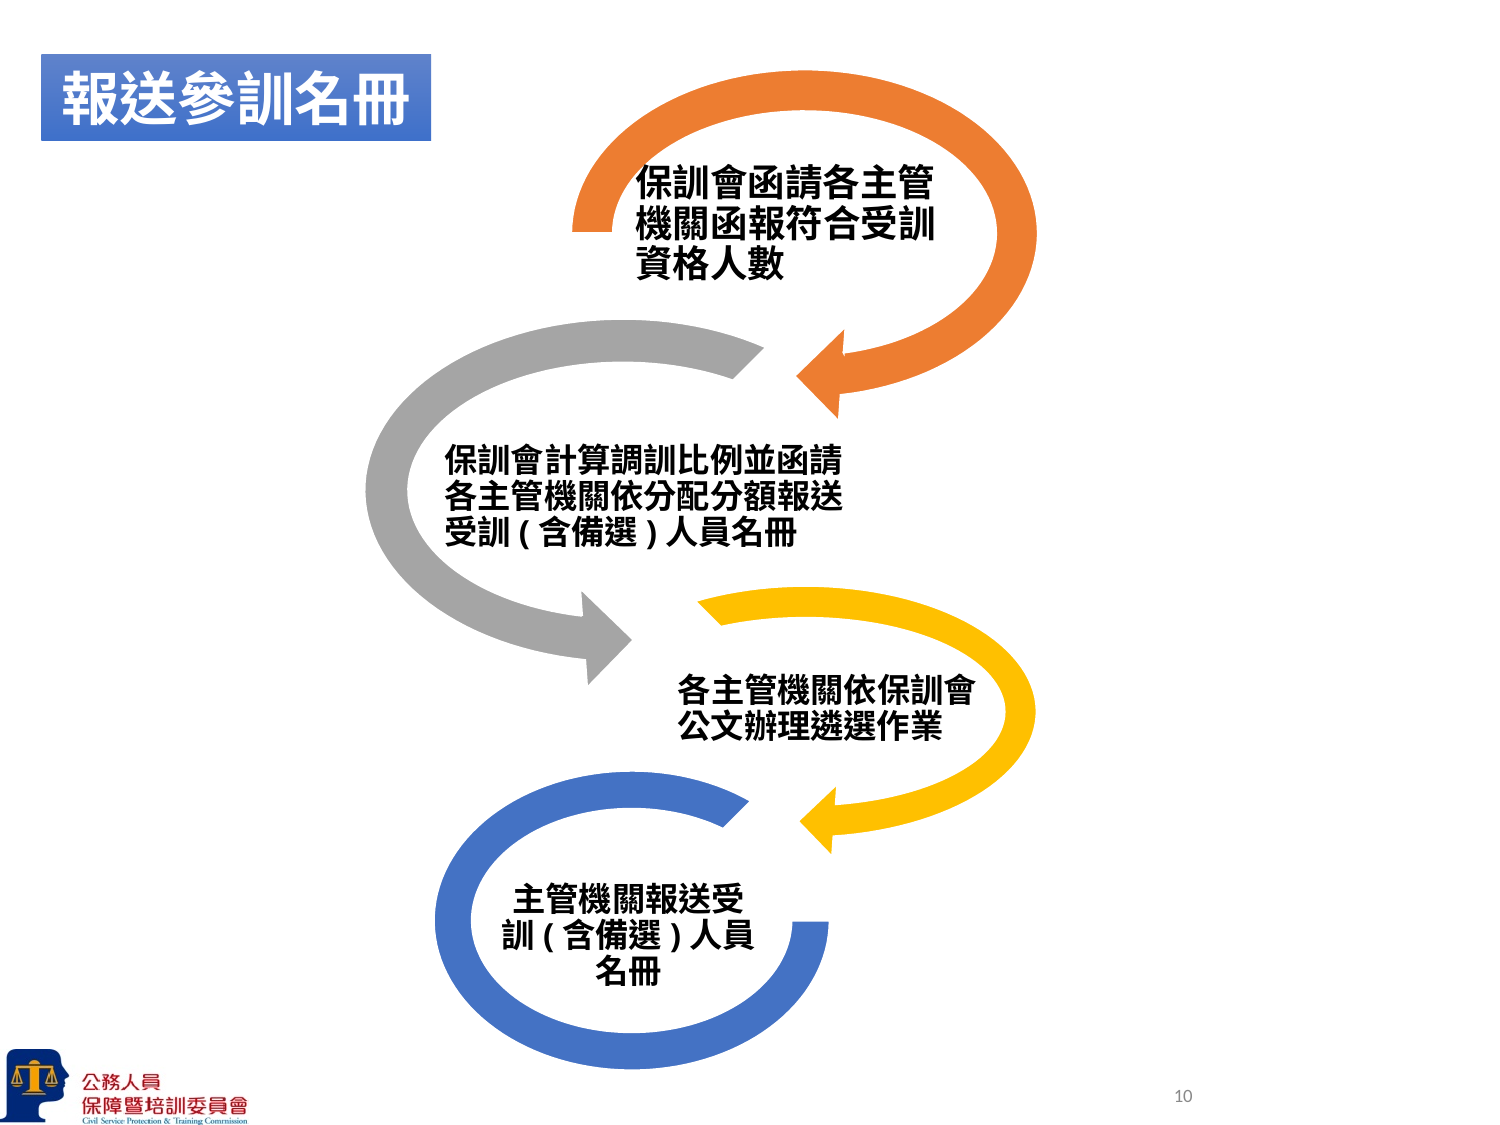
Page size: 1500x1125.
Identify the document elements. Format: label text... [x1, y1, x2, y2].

text_box 報送參訓名冊 [41, 54, 432, 141]
text_box [433, 770, 830, 1071]
text_box [571, 69, 1038, 408]
text_box 10 [1158, 1065, 1497, 1125]
text_box 各主管機關依保訓會公文辦理遴選作業 [676, 621, 984, 799]
text_box 保訓會函請各主管機關函報符合受訓資格人數 [633, 151, 973, 298]
text_box [984, 631, 1037, 792]
text_box [695, 585, 966, 621]
text_box [797, 799, 972, 857]
text_box 主管機關報送受訓(含備選)人員名冊 [498, 881, 759, 988]
text_box [364, 318, 767, 688]
text_box 保訓會計算調訓比例並函請各主管機關依分配分額報送受訓(含備選)人員名冊 [442, 408, 850, 587]
